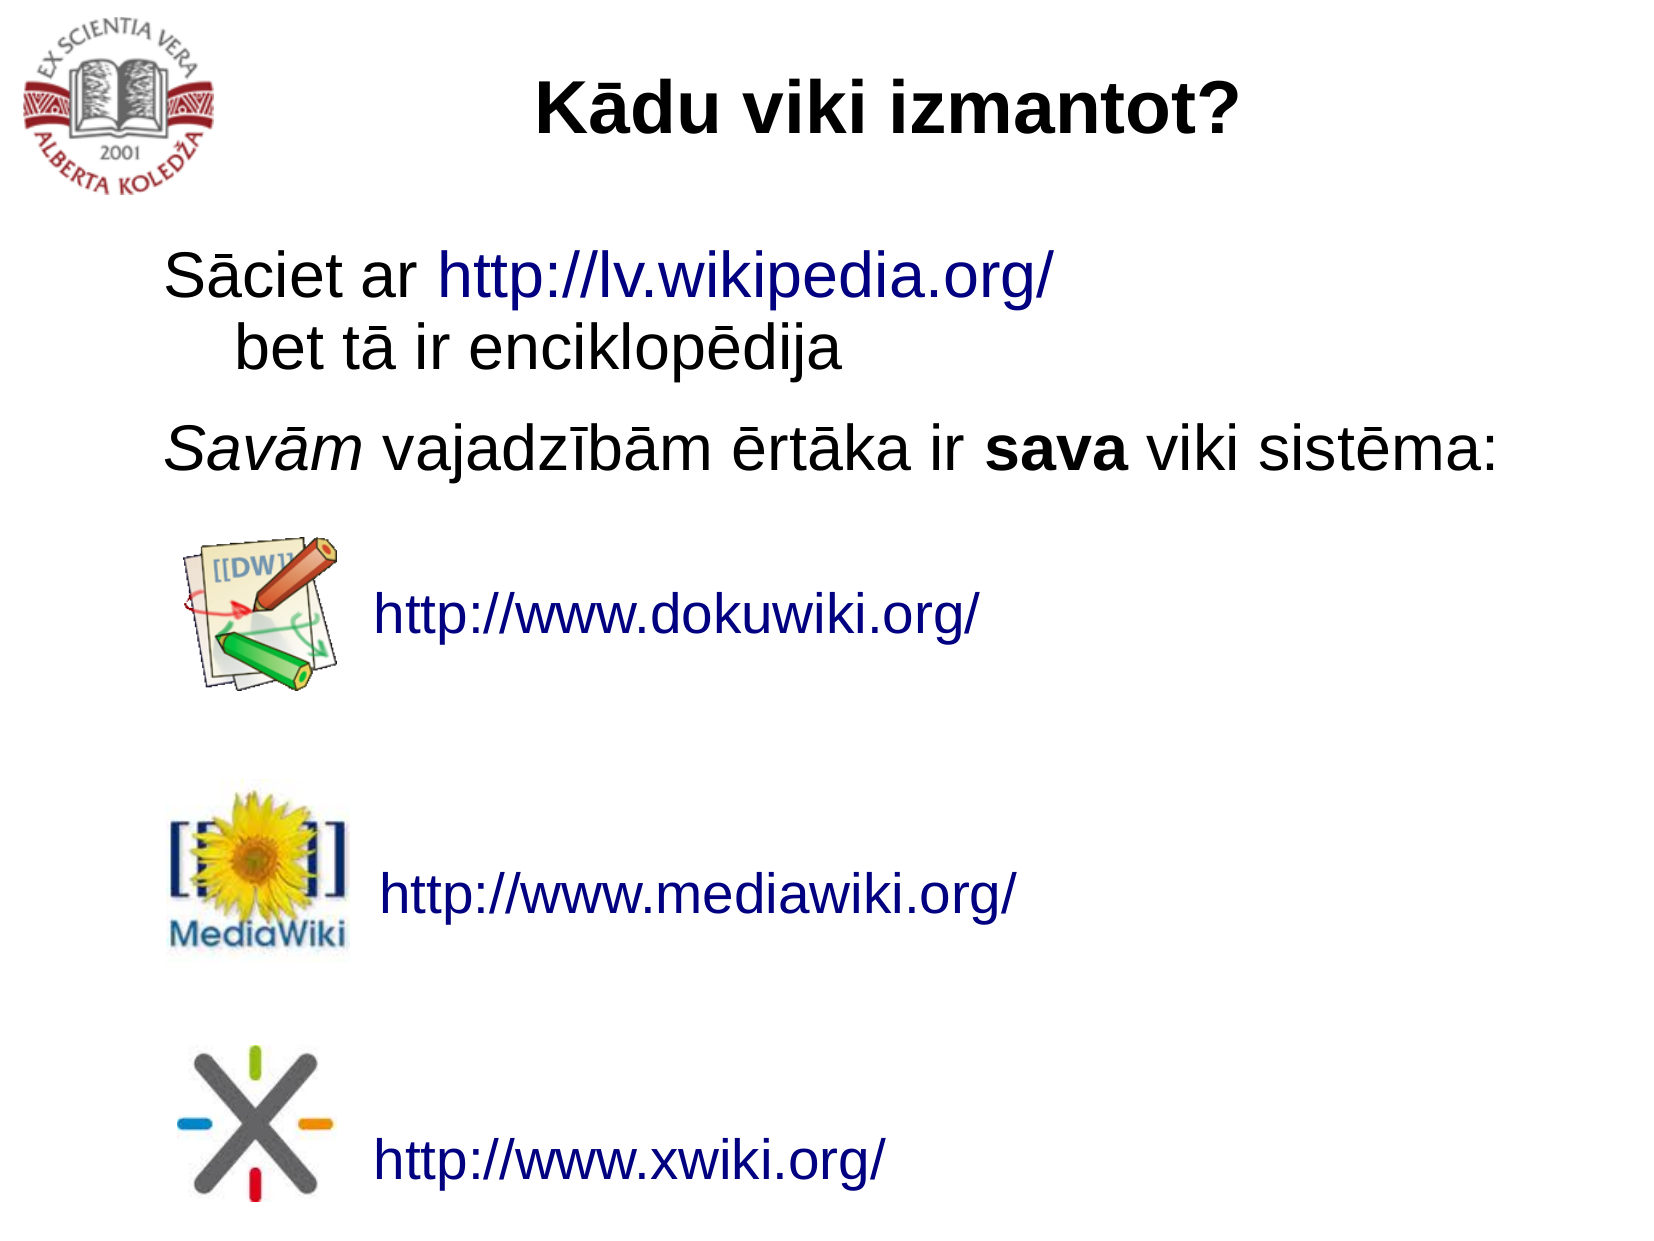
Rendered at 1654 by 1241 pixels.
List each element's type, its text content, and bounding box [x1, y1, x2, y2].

list Sāciet ar http://lv.wikipedia.org/ bet tā ir enciklopēdija Savām vajadzībām ērtāka ir sava viki sistēma: http://www.dokuwiki.org/ http://www.mediawiki.org/ http://www.xwiki.org/ [94, 238, 1583, 1193]
picture [23, 17, 214, 195]
title Kādu viki izmantot? [206, 49, 1571, 166]
picture [166, 779, 350, 963]
picture [183, 537, 337, 691]
picture [177, 1045, 337, 1202]
